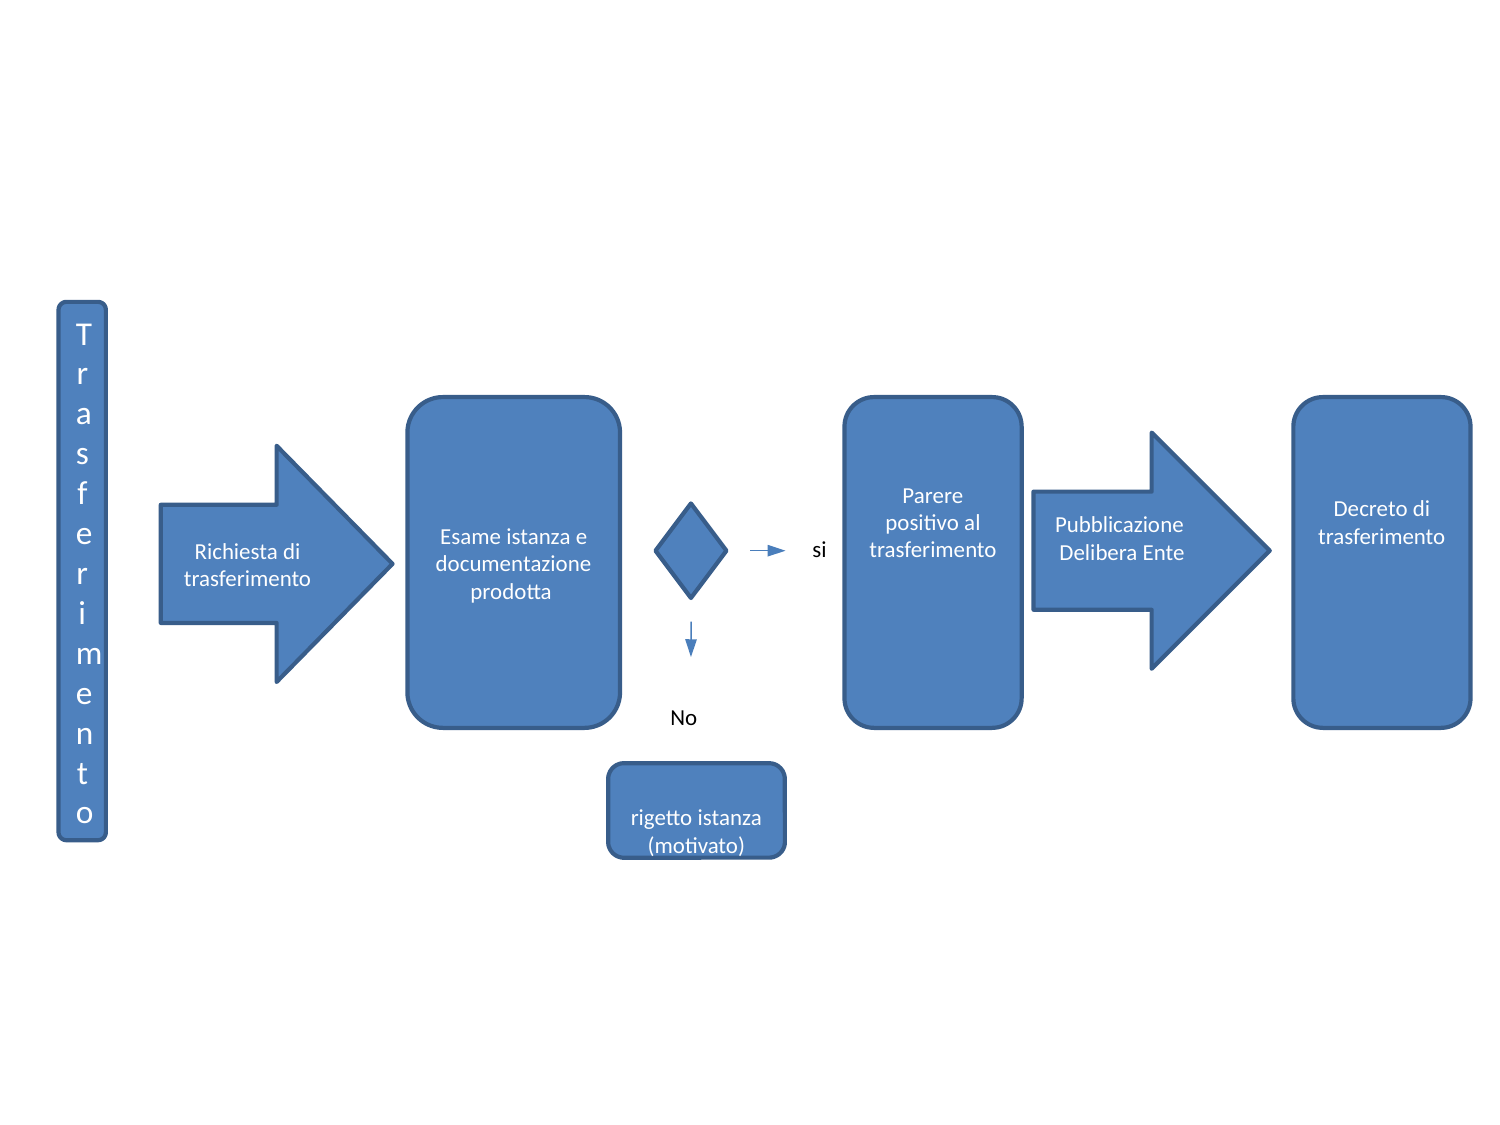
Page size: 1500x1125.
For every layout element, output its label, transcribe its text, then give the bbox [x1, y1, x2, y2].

text_box Parere positivo al trasferimento [844, 397, 1022, 728]
text_box Richiesta di trasferimento [160, 445, 393, 682]
text_box Decreto di trasferimento [1293, 397, 1471, 728]
text_box si [797, 527, 844, 571]
text_box [655, 503, 727, 598]
text_box Trasferimento [58, 301, 106, 841]
text_box Esame istanza e documentazione prodotta [407, 397, 621, 728]
text_box rigetto istanza (motivato) [608, 763, 785, 858]
text_box No [655, 680, 715, 742]
text_box Pubblicazione Delibera Ente [1033, 432, 1270, 669]
